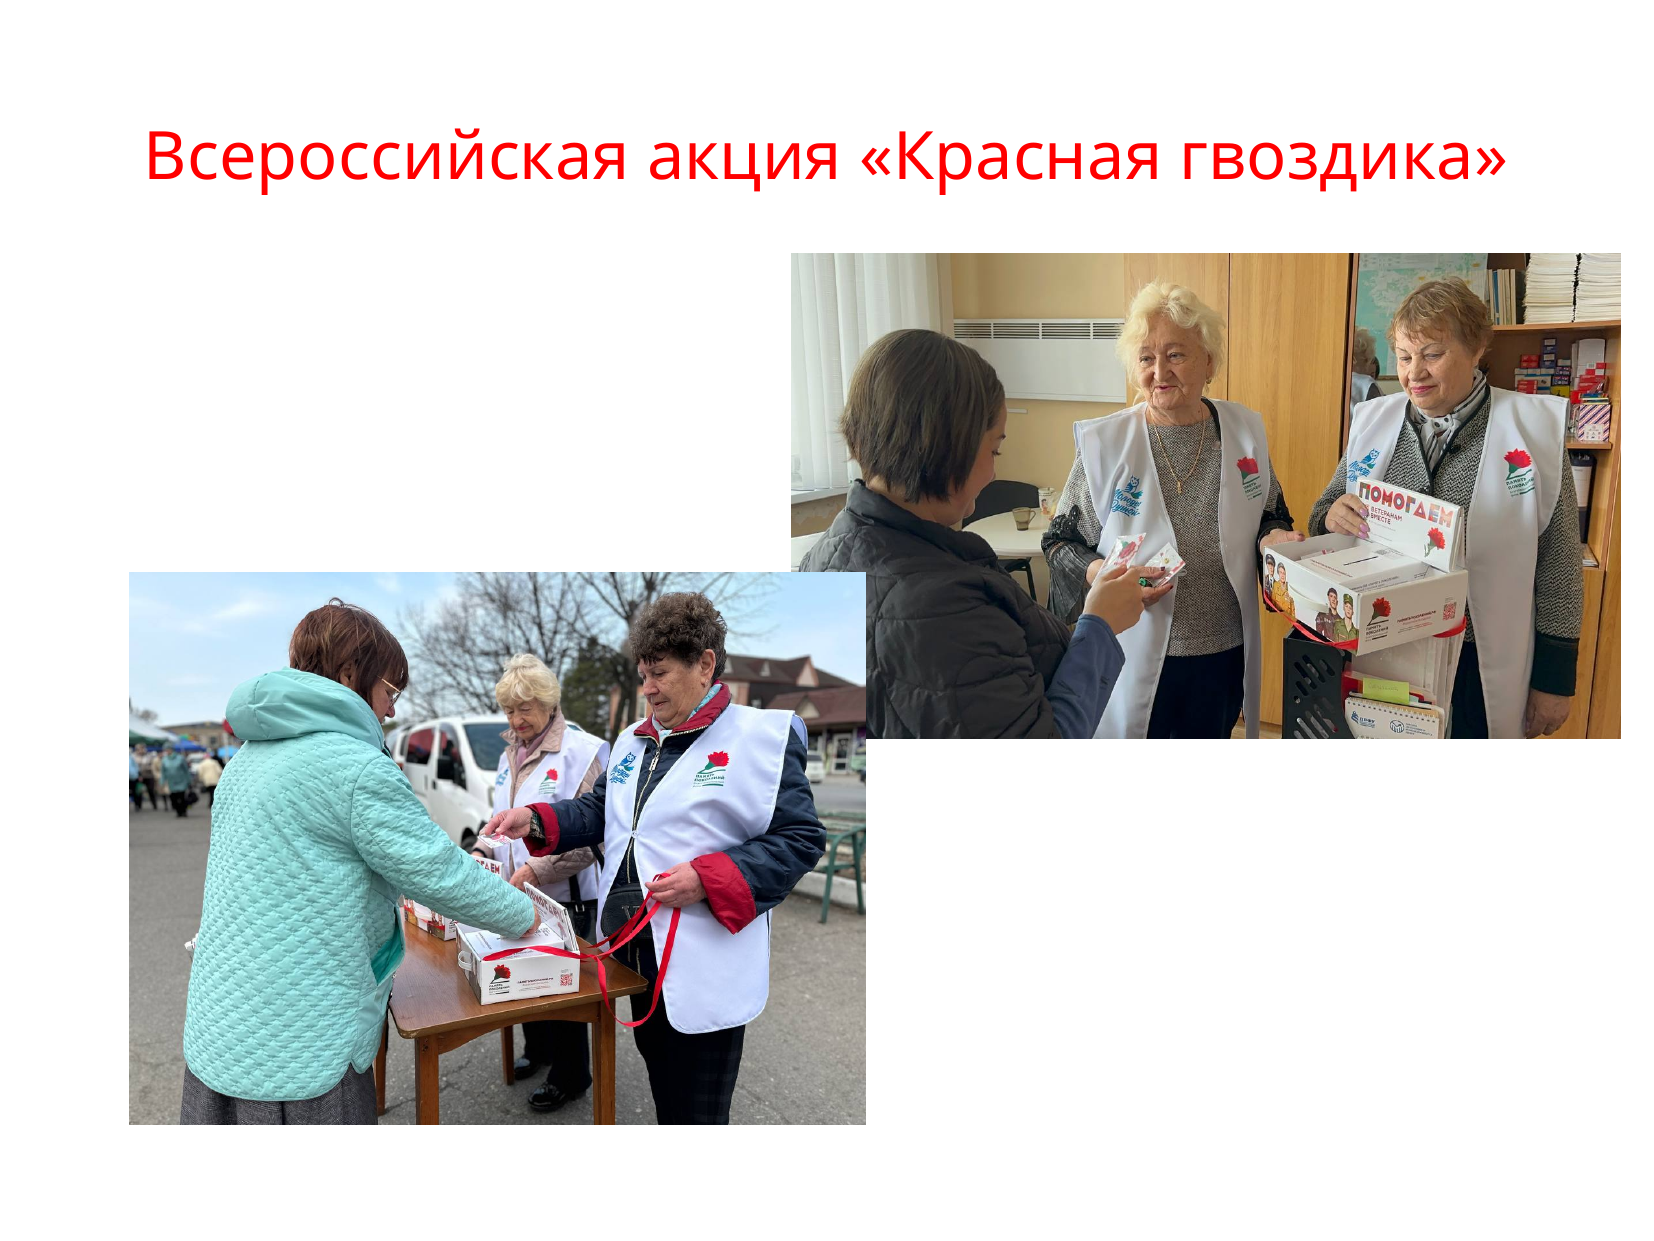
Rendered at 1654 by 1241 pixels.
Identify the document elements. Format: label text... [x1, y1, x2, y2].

title Всероссийская акция «Красная гвоздика» [82, 49, 1571, 257]
picture [129, 253, 1621, 1125]
